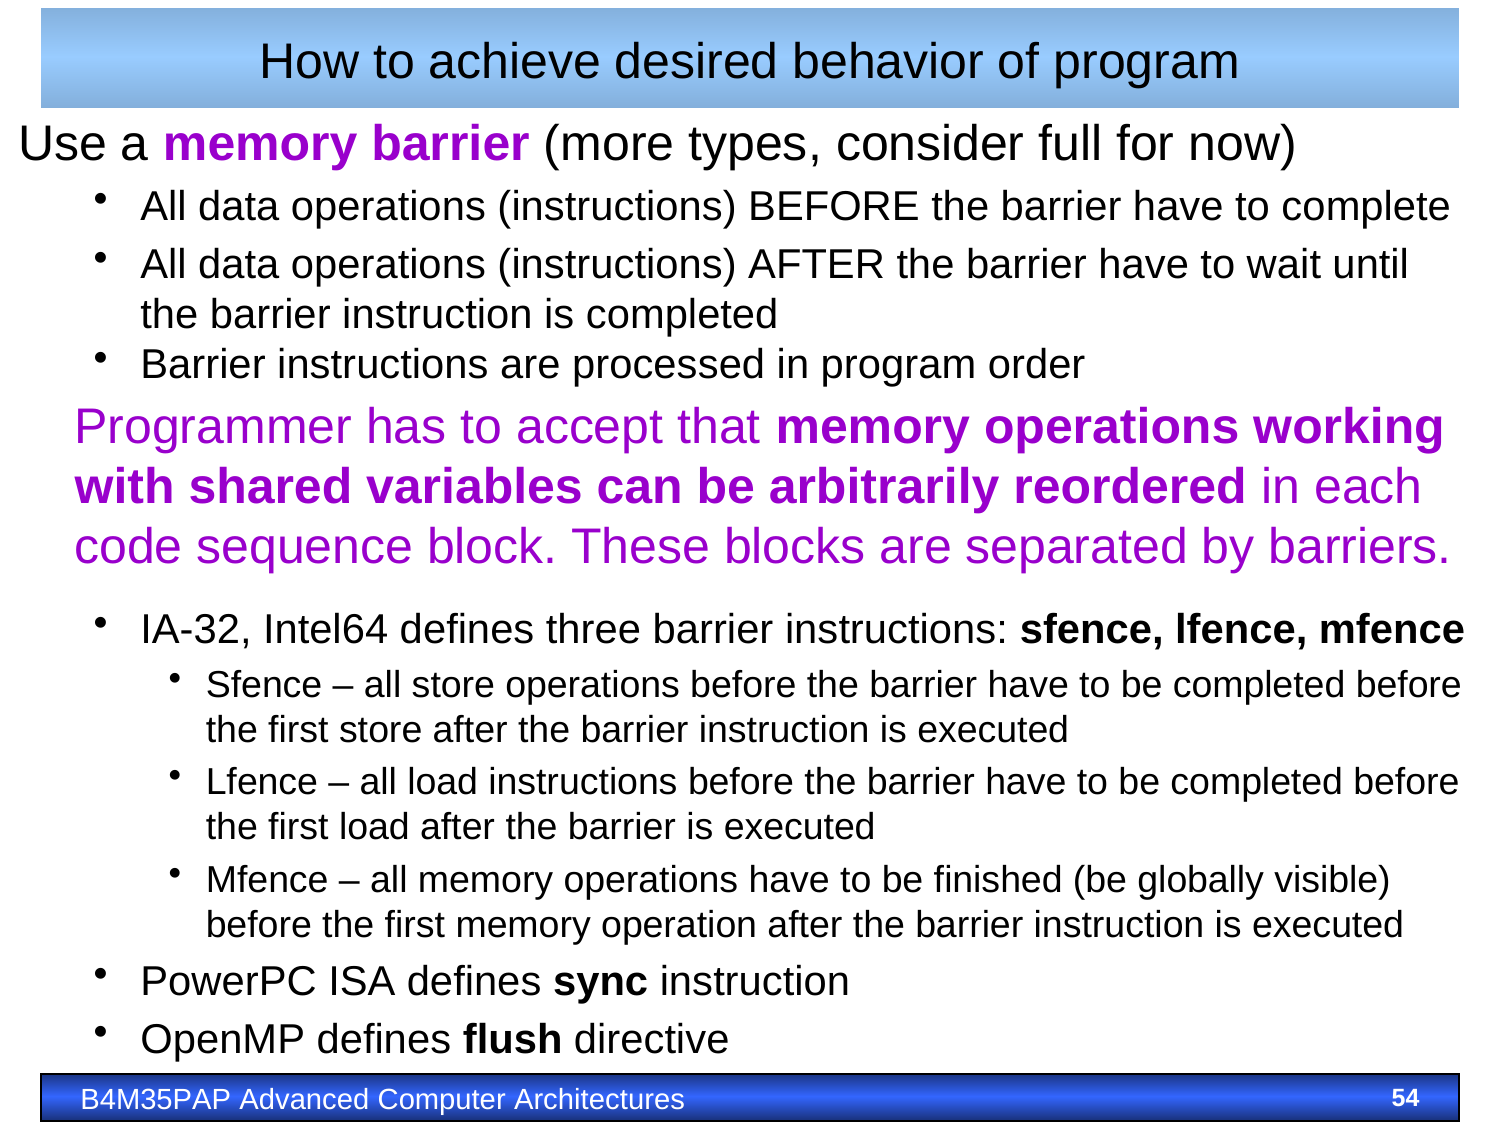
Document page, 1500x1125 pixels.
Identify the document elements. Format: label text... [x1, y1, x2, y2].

list Use a memory barrier (more types, consider full for now) All data operations (instructions) BEFORE the barrier have to complete All data operations (instructions) AFTER the barrier have to wait until the barrier instruction is completed Barrier instructions are processed in program order Programmer has to accept that memory operations working with shared variables can be arbitrarily reordered in each code sequence block. These blocks are separated by barriers. IA-32, Intel64 defines three barrier instructions: sfence, lfence, mfence Sfence – all store operations before the barrier have to be completed before the first store after the barrier instruction is executed Lfence – all load instructions before the barrier have to be completed before the first load after the barrier is executed Mfence – all memory operations have to be finished (be globally visible) before the first memory operation after the barrier instruction is executed PowerPC ISA defines sync instruction OpenMP defines flush directive [3, 102, 1483, 977]
title How to achieve desired behavior of program [41, 8, 1459, 108]
